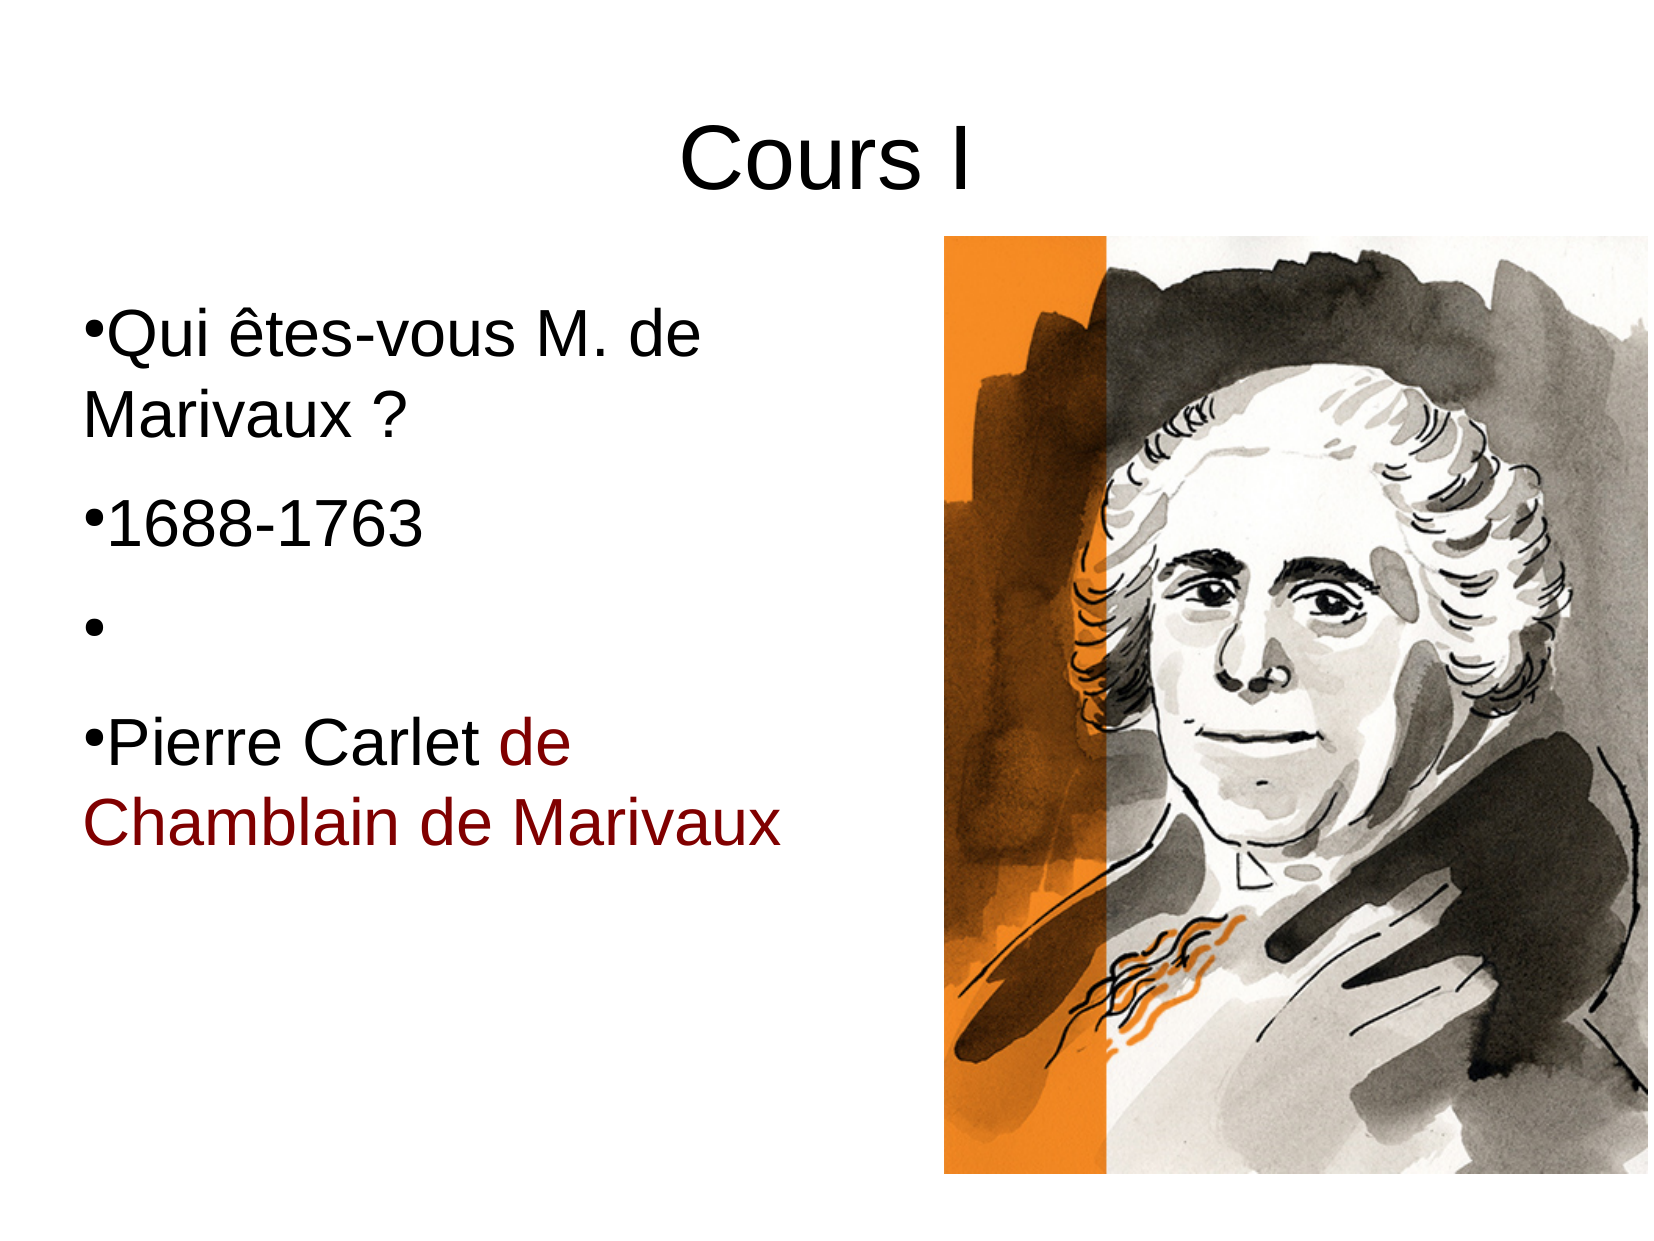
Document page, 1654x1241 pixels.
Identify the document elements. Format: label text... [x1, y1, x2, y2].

list Qui êtes-vous M. de Marivaux ? 1688-1763 Pierre Carlet de Chamblain de Marivaux [82, 290, 857, 1010]
picture [944, 236, 1648, 1174]
title Cours I [82, 49, 1571, 257]
